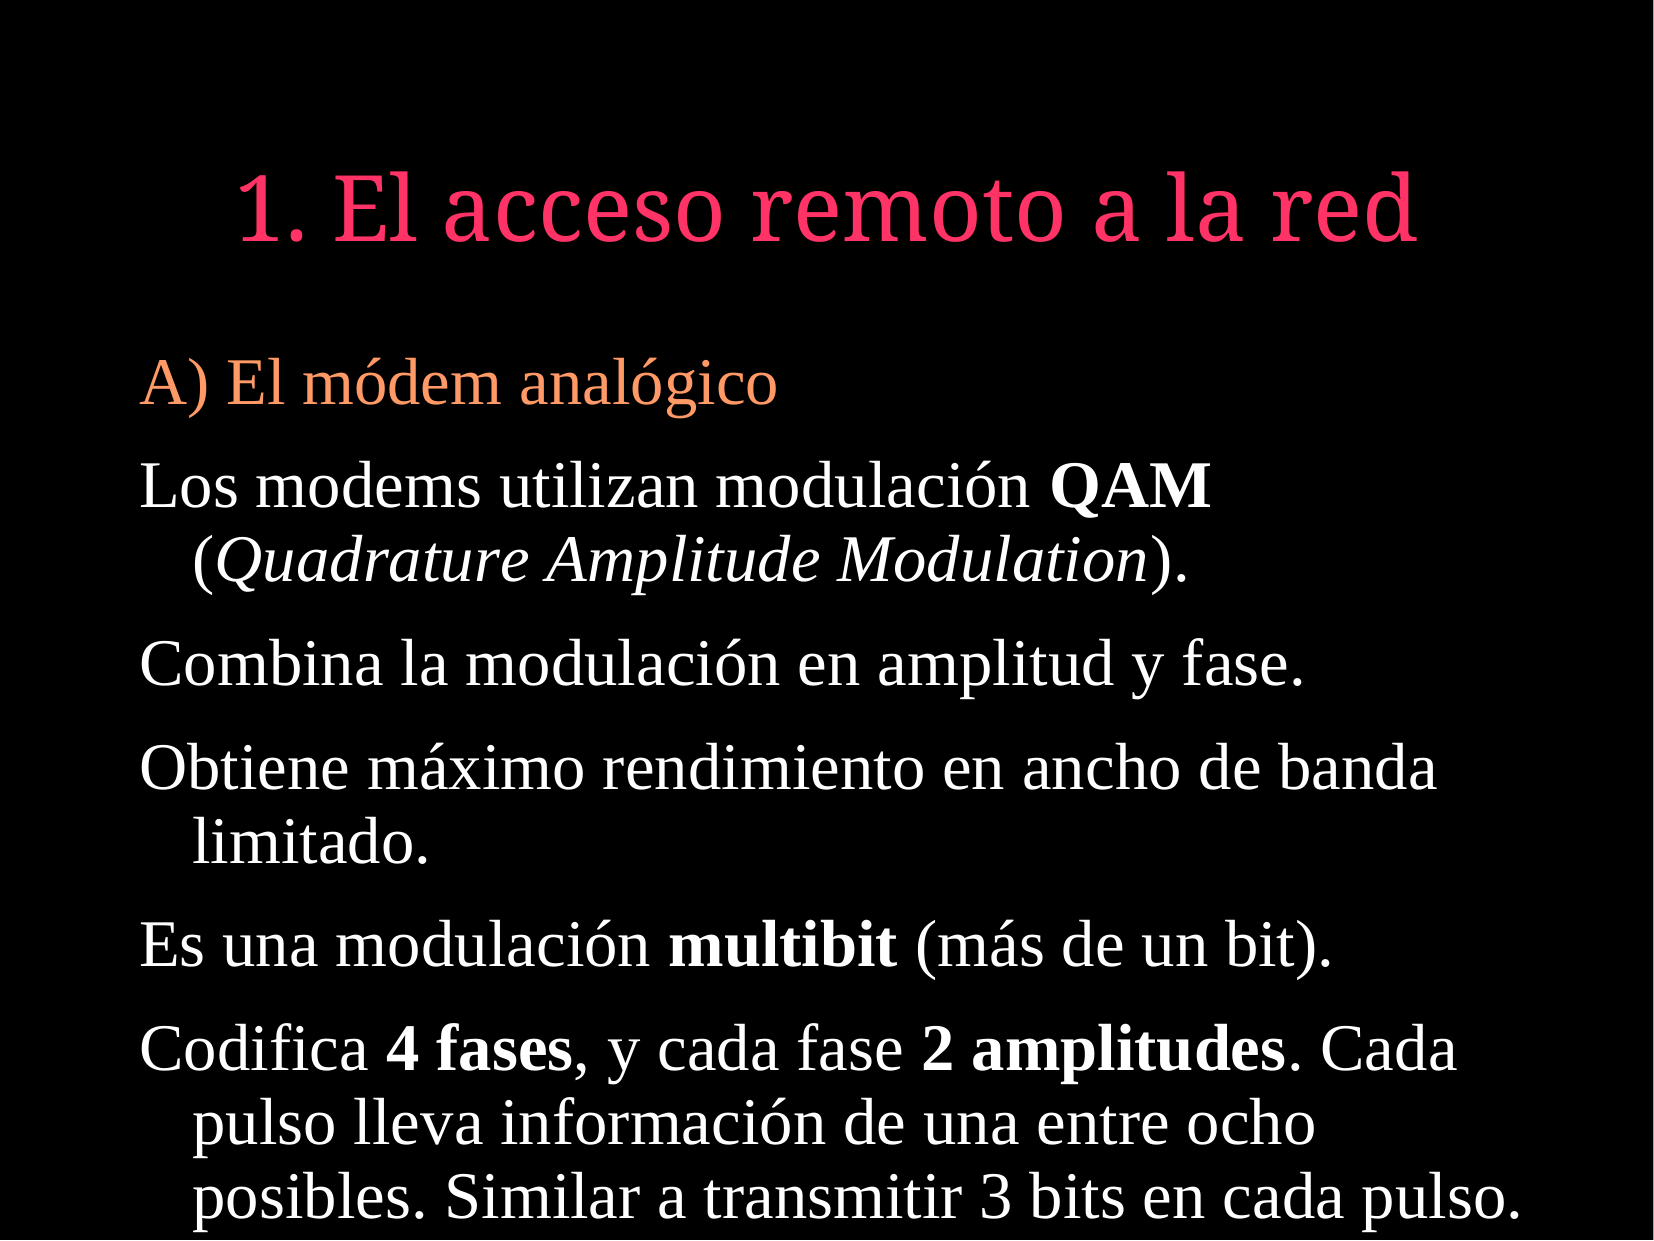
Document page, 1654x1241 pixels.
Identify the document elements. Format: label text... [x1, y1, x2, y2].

list A) El módem analógico Los modems utilizan modulación QAM (Quadrature Amplitude Modulation). Combina la modulación en amplitud y fase. Obtiene máximo rendimiento en ancho de banda limitado. Es una modulación multibit (más de un bit). Codifica 4 fases, y cada fase 2 amplitudes. Cada pulso lleva información de una entre ocho posibles. Similar a transmitir 3 bits en cada pulso. [121, 344, 1534, 1234]
title 1. El acceso remoto a la red [121, 102, 1534, 311]
